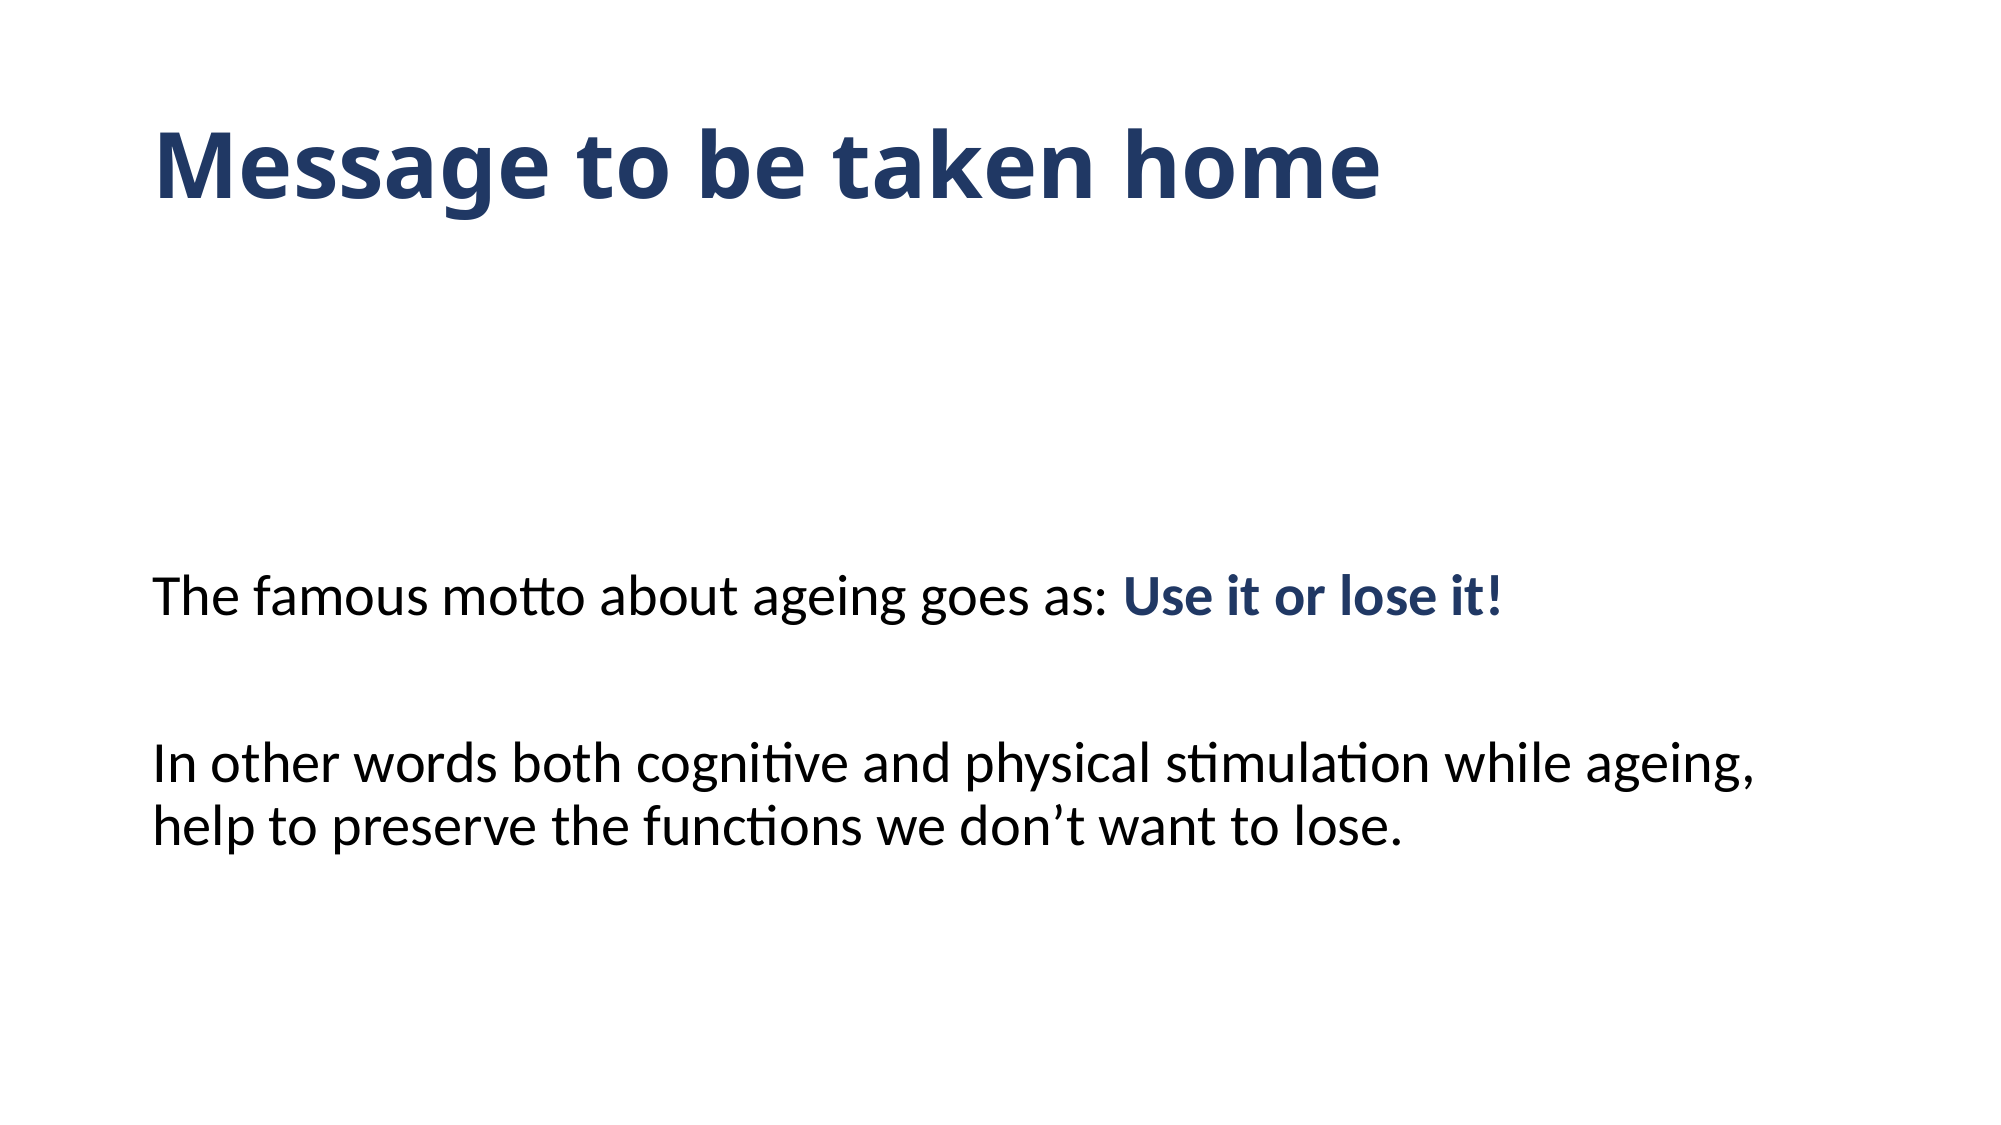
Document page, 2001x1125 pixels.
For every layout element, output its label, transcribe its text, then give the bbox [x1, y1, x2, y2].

title Message to be taken home [137, 59, 1863, 278]
list The famous motto about ageing goes as: Use it or lose it! In other words both cognitive and physical stimulation while ageing, help to preserve the functions we don’t want to lose. [137, 299, 1863, 1014]
